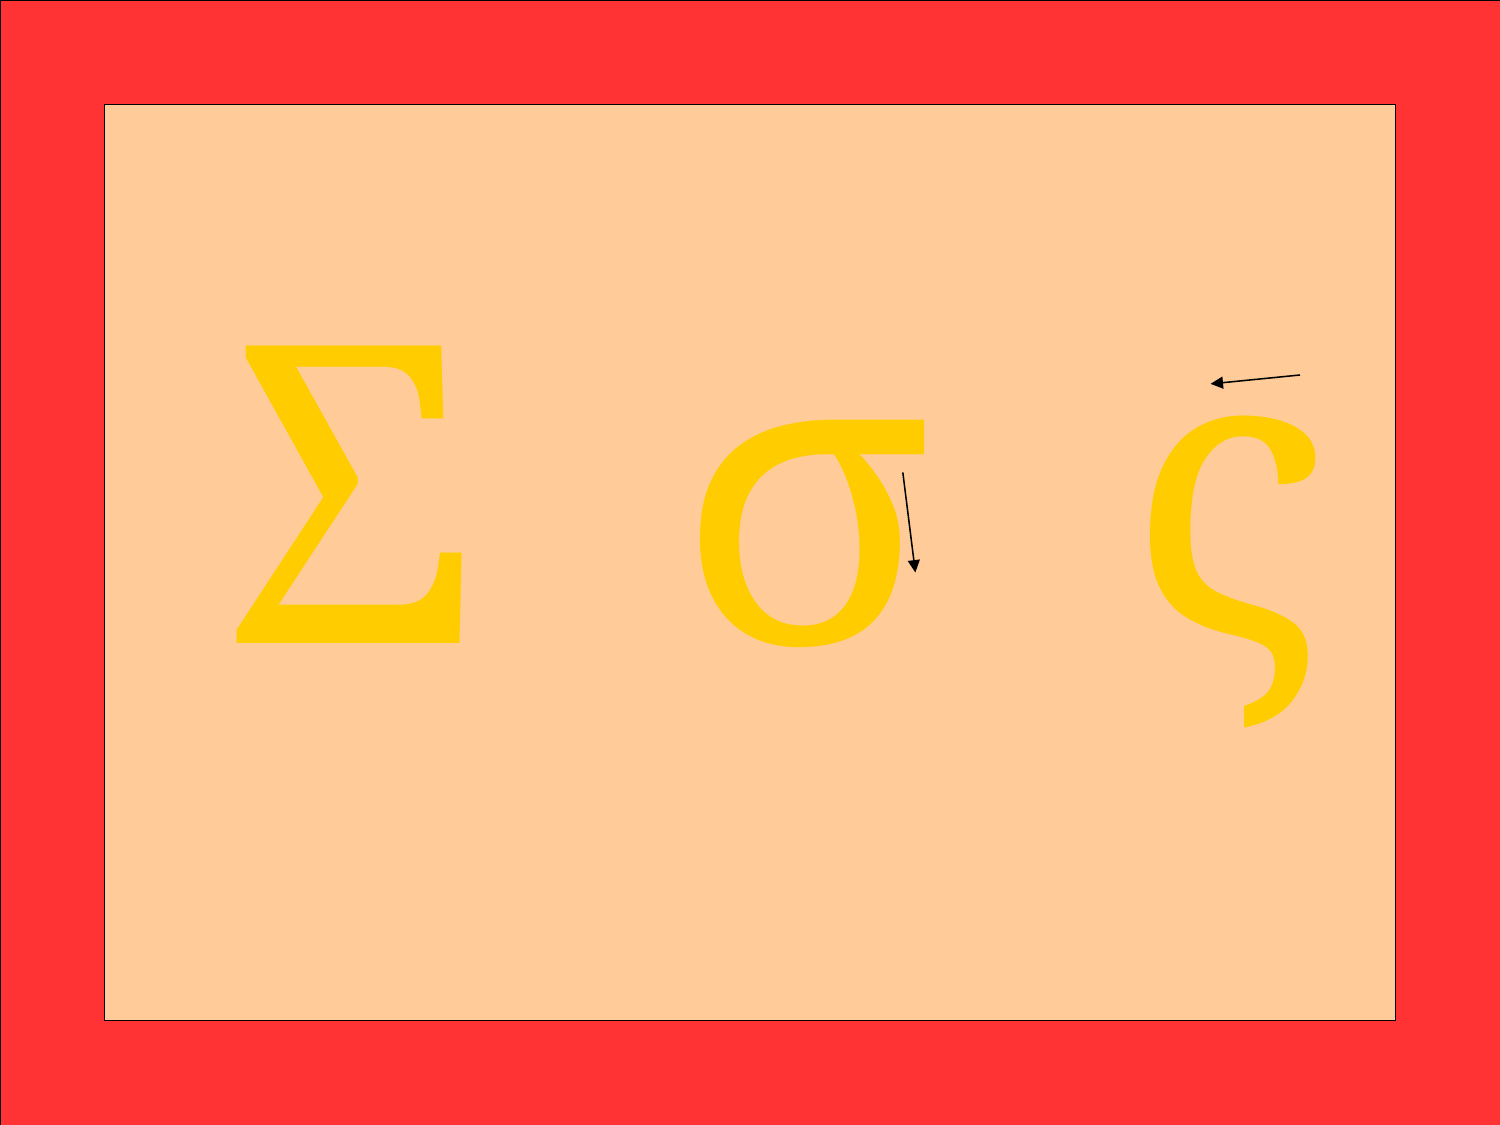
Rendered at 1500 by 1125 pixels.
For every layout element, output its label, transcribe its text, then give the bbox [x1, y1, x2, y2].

text_box [0, 0, 1500, 1125]
text_box Σ σ ς [212, 190, 1395, 774]
